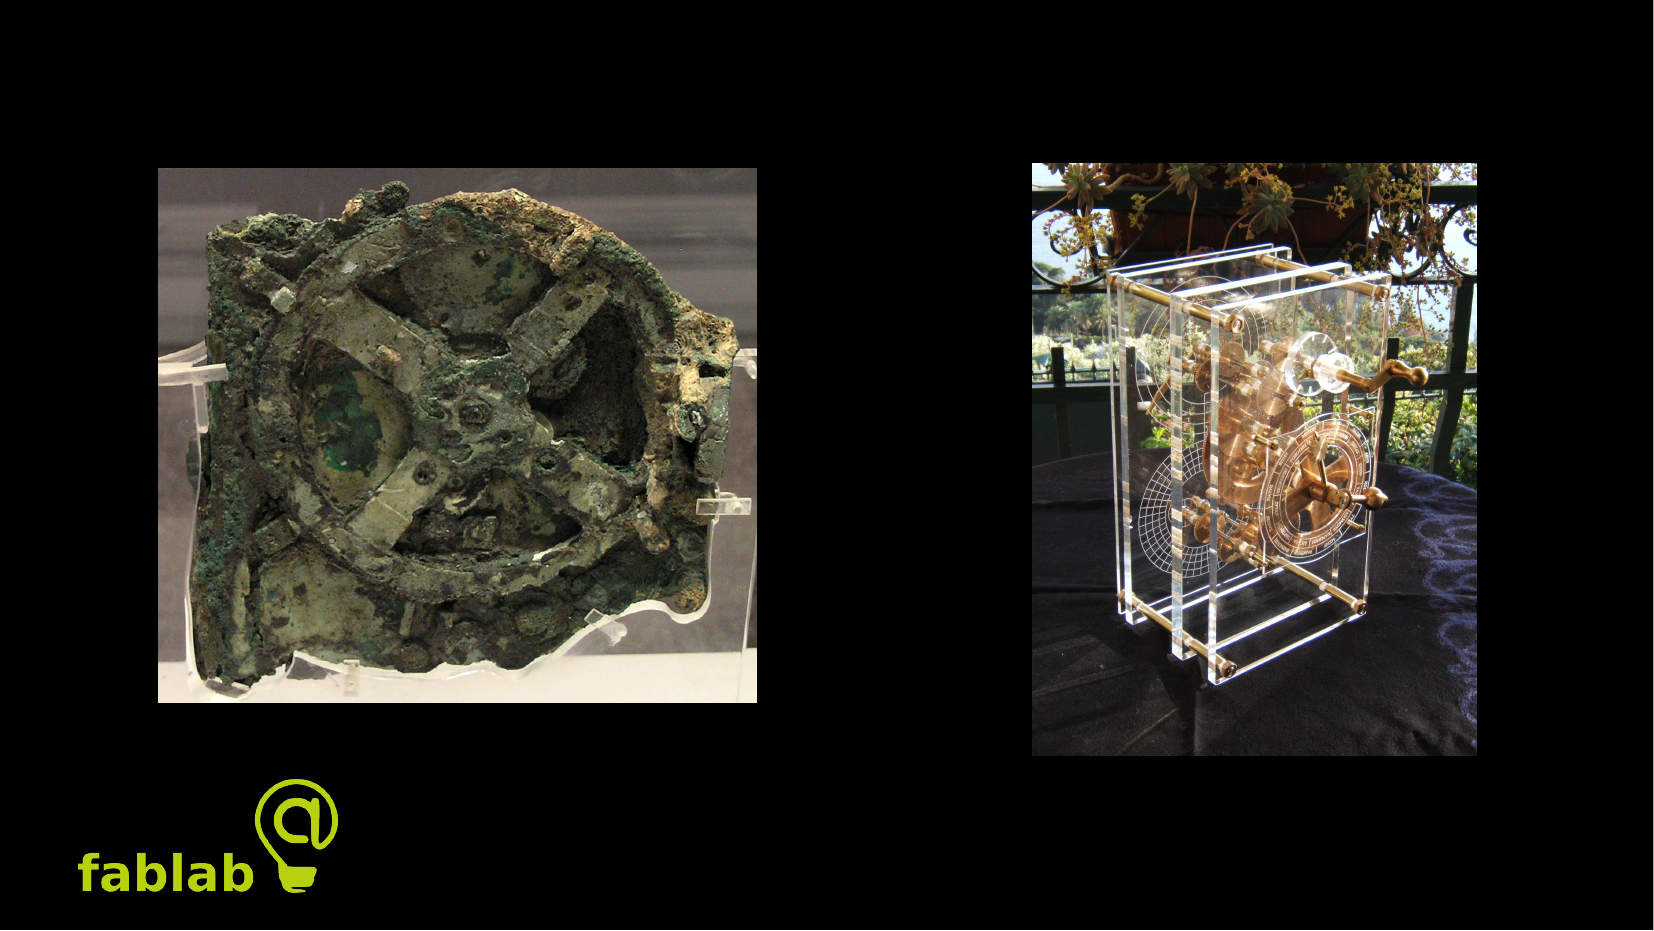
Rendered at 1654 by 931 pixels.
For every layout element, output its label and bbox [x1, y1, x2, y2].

picture [78, 779, 449, 893]
picture [1032, 163, 1477, 756]
picture [158, 168, 757, 703]
